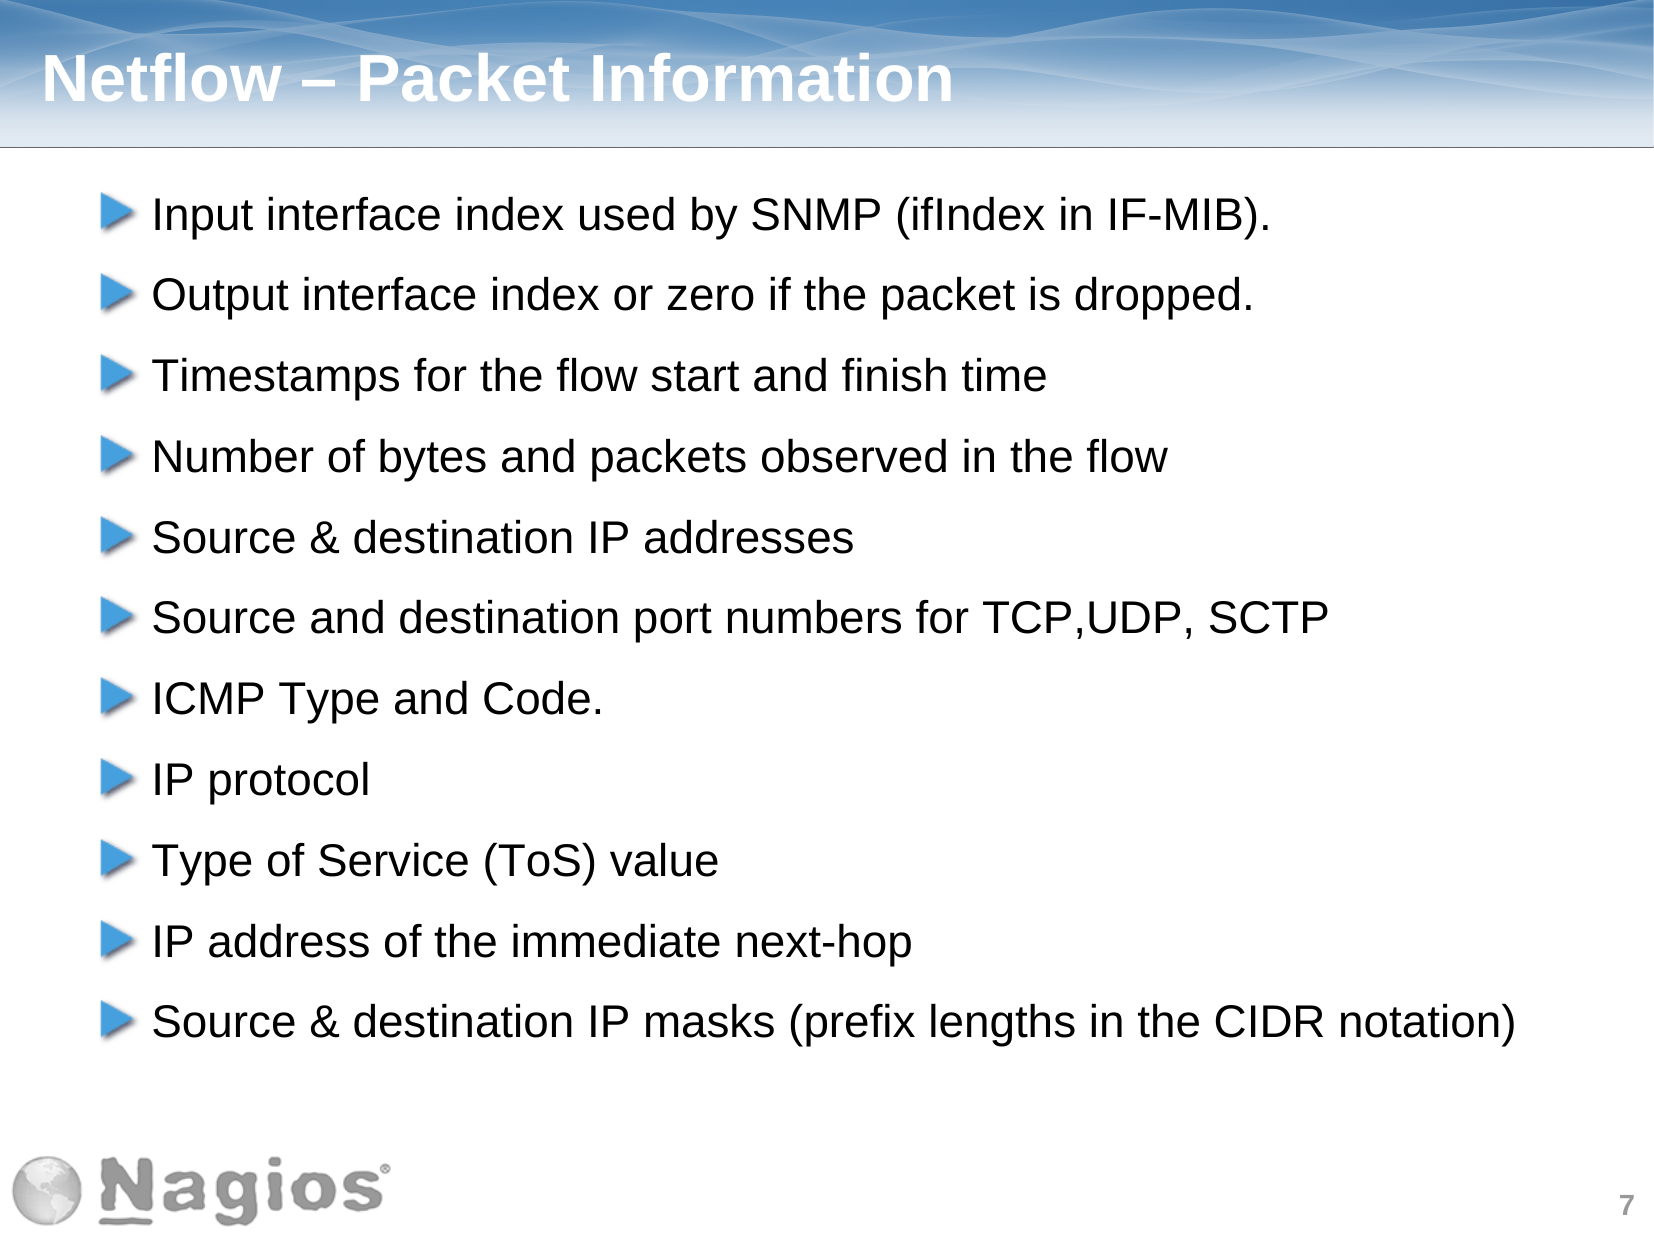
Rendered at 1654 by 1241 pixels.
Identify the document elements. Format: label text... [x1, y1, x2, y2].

picture [0, 0, 1654, 147]
picture [5, 1143, 400, 1239]
list Input interface index used by SNMP (ifIndex in IF-MIB). Output interface index or zero if the packet is dropped. Timestamps for the flow start and finish time Number of bytes and packets observed in the flow Source & destination IP addresses Source and destination port numbers for TCP,UDP, SCTP ICMP Type and Code. IP protocol Type of Service (ToS) value IP address of the immediate next-hop Source & destination IP masks (prefix lengths in the CIDR notation) [80, 188, 1569, 1048]
title Netflow – Packet Information [41, 29, 1248, 127]
